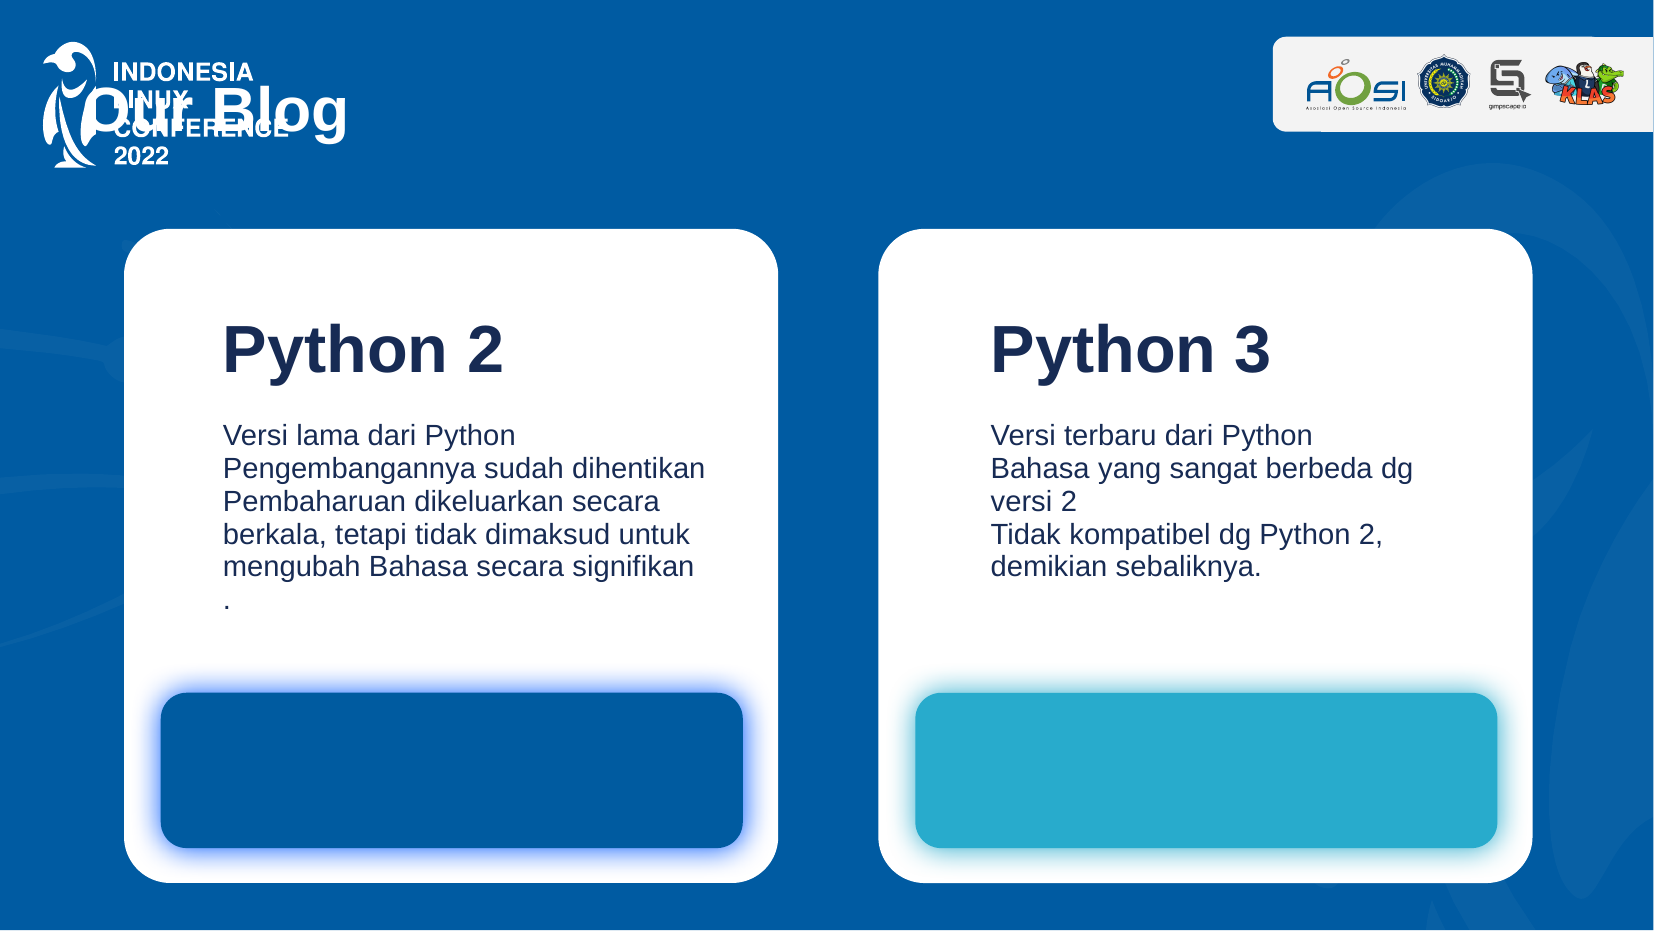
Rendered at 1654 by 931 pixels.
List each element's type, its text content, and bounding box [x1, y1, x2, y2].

text_box Python 3 Versi terbaru dari Python Bahasa yang sangat berbeda dg versi 2 Tidak kompatibel dg Python 2, demikian sebaliknya. [955, 290, 1481, 638]
text_box [124, 228, 779, 883]
title Our Blog [82, 75, 1576, 188]
picture [1417, 54, 1471, 75]
text_box Python 2 Versi lama dari Python Pengembangannya sudah dihentikan Pembaharuan dikeluarkan secara berkala, tetapi tidak dimaksud untuk mengubah Bahasa secara signifikan . [187, 290, 713, 638]
picture [1545, 62, 1624, 105]
text_box [878, 228, 1533, 884]
